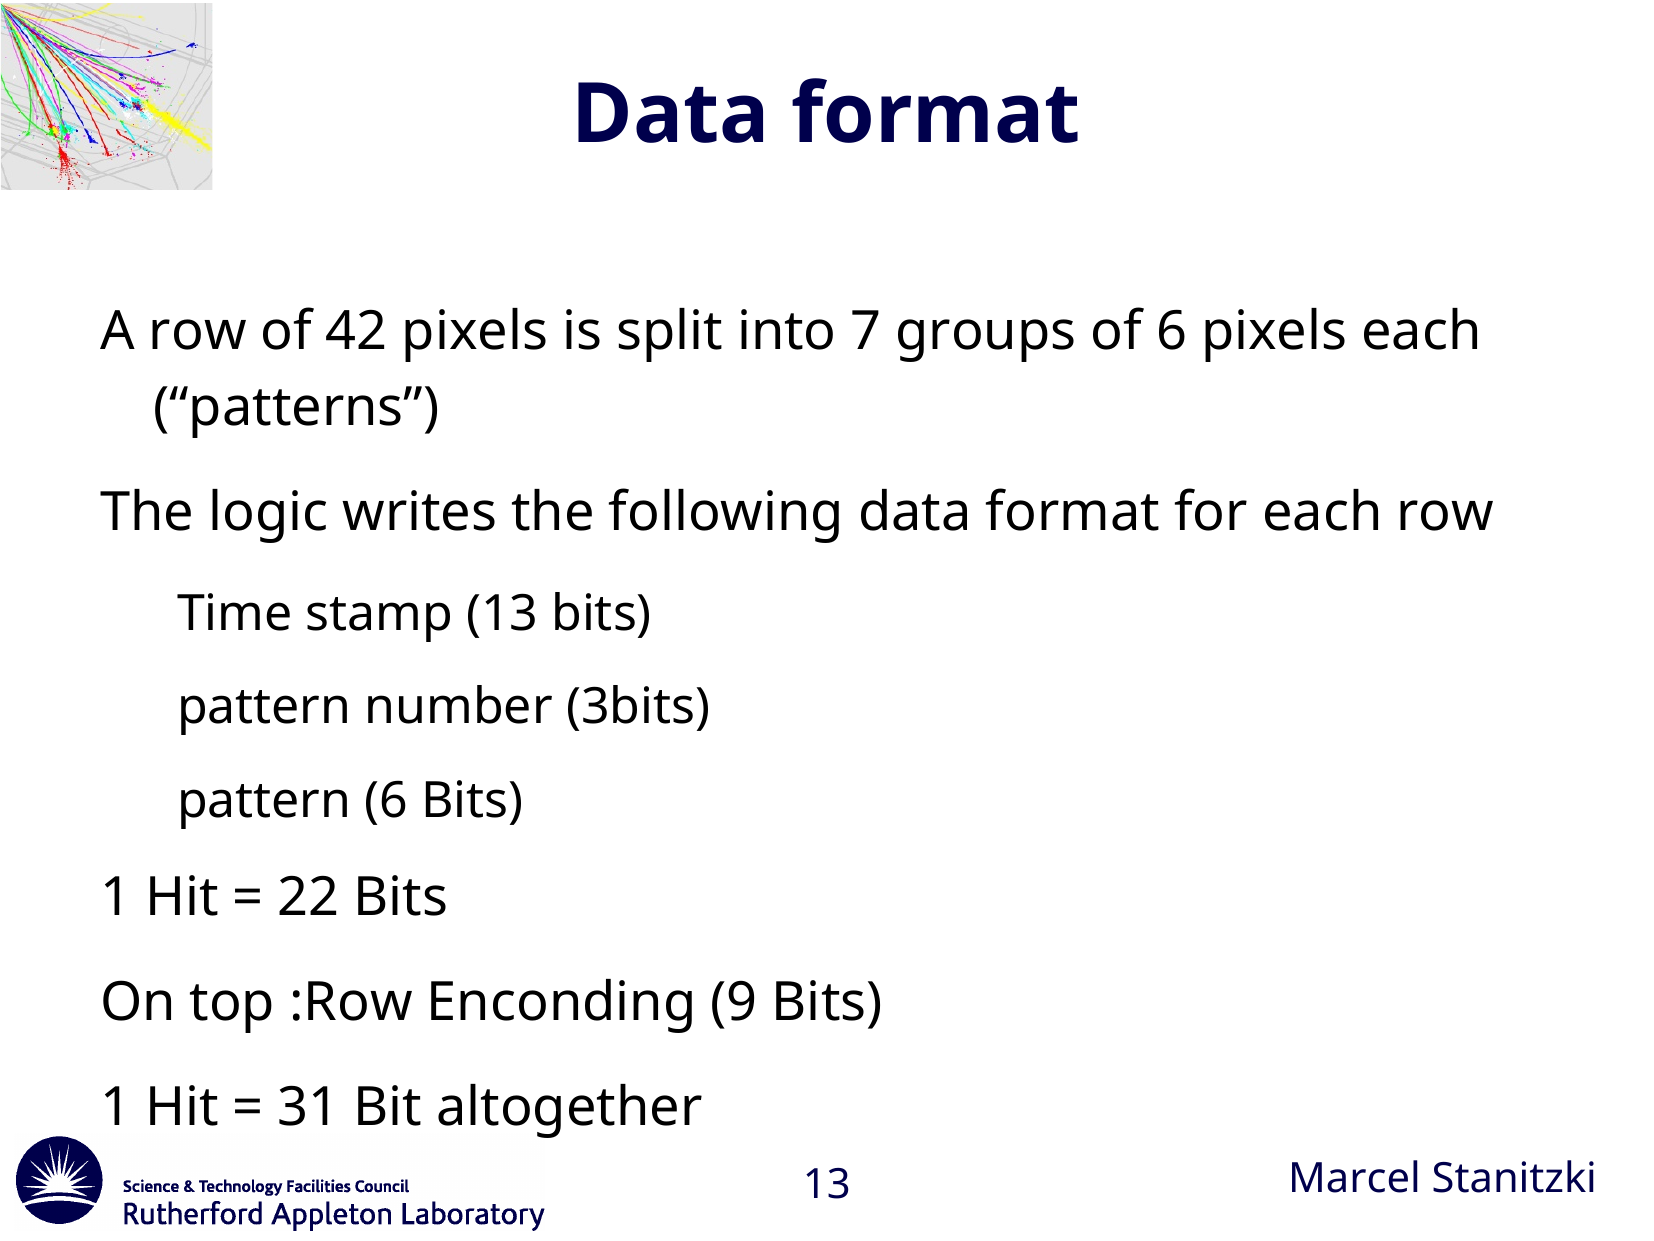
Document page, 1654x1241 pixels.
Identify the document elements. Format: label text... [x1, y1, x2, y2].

picture [14, 1133, 545, 1231]
title Data format [203, 5, 1451, 213]
picture [0, 3, 213, 190]
list A row of 42 pixels is split into 7 groups of 6 pixels each (“patterns”) The logic writes the following data format for each row Time stamp (13 bits) pattern number (3bits) pattern (6 Bits) 1 Hit = 22 Bits On top :Row Enconding (9 Bits) 1 Hit = 31 Bit altogether [82, 290, 1571, 1136]
